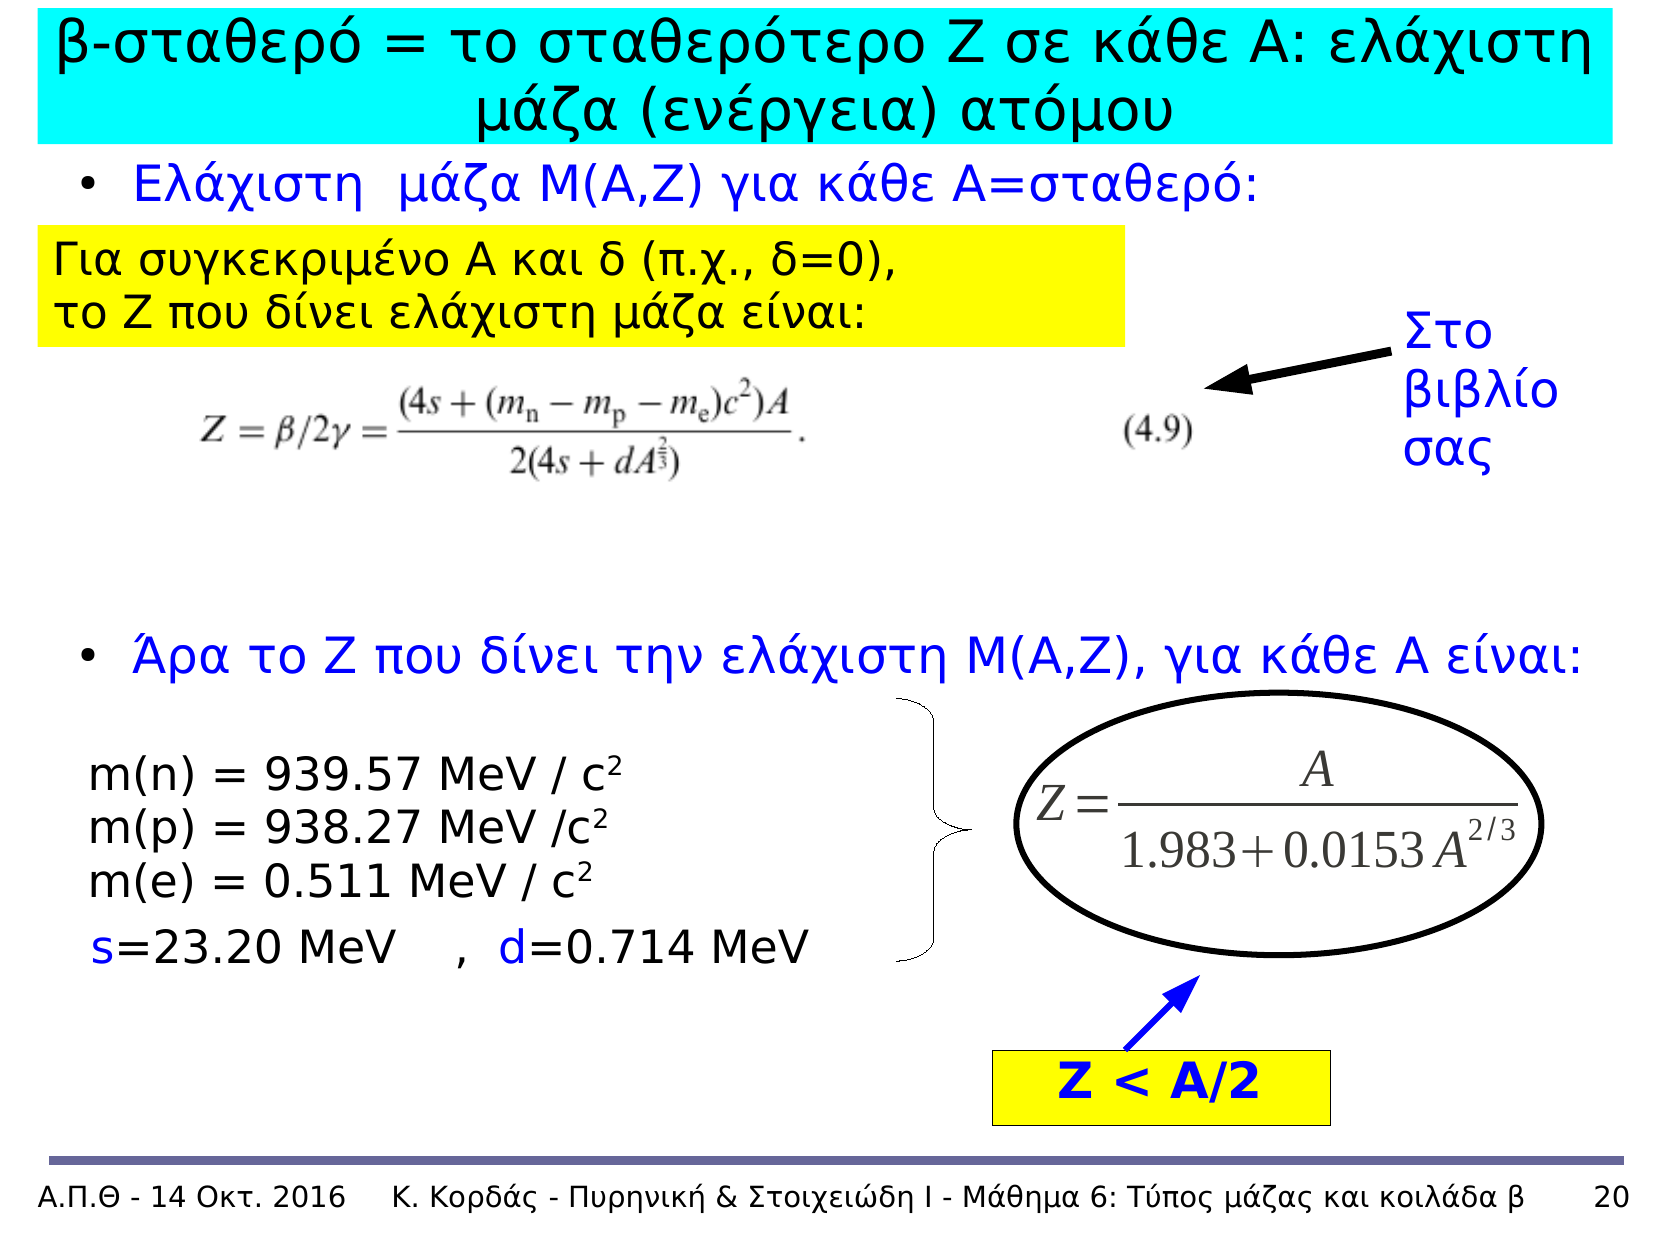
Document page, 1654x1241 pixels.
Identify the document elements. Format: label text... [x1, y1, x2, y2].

chart [1482, 736, 1533, 783]
text_box Για συγκεκριμένο Α και δ (π.χ., δ=0), το Ζ που δίνει ελάχιστη μάζα είναι: [37, 225, 1126, 347]
text_box [992, 1050, 1331, 1126]
text_box Στο βιβλίο σας [1331, 302, 1625, 479]
text_box Ζ < Α/2 [970, 1052, 1265, 1112]
chart [1020, 736, 1076, 740]
chart [1521, 865, 1533, 881]
text_box Άρα το Ζ που δίνει την ελάχιστη Μ(Α,Ζ), για κάθε Α είναι: [61, 627, 1651, 686]
title β-σταθερό = τo σταθερότερο Ζ σε κάθε Α: ελάχιστη μάζα (ενέργεια) ατόμου [37, 8, 1613, 145]
text_box s=23.20 MeV , d=0.714 MeV [19, 921, 839, 975]
text_box Ελάχιστη μάζα Μ(Α,Ζ) για κάθε Α=σταθερό: [61, 154, 1463, 214]
chart [1085, 736, 1533, 881]
text_box m(n) = 939.57 MeV / c2 m(p) = 938.27 MeV /c2 m(e) = 0.511 MeV / c2 [72, 740, 1389, 920]
picture [194, 363, 1204, 500]
